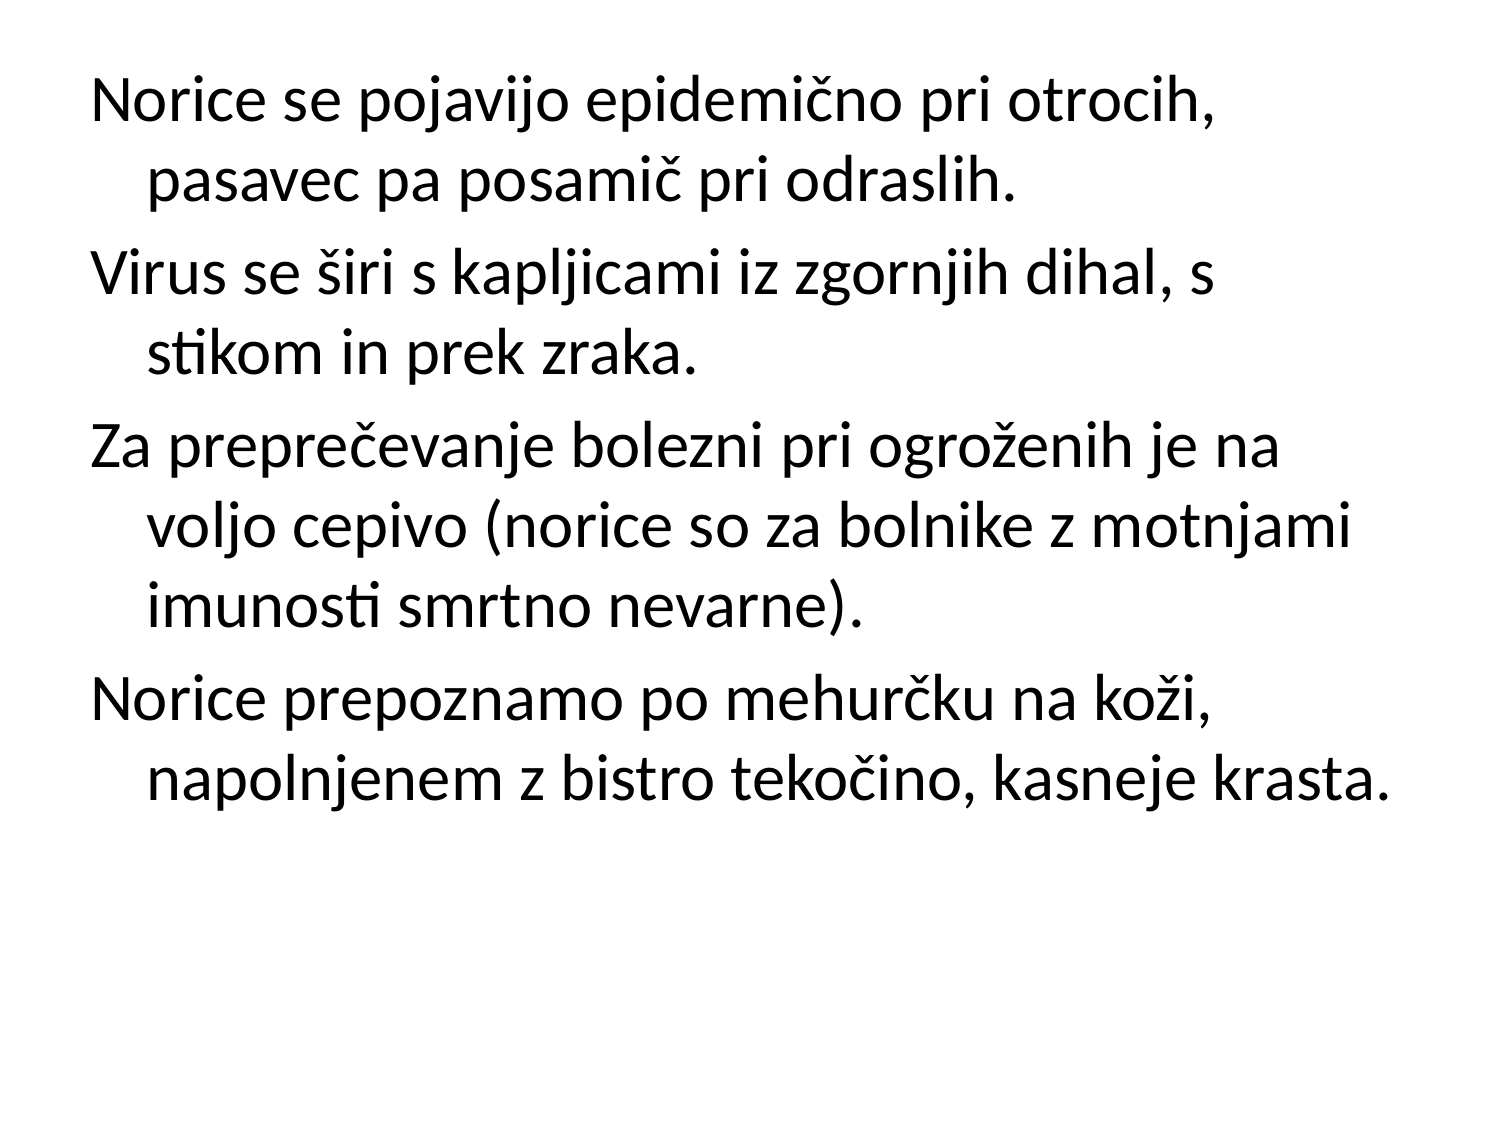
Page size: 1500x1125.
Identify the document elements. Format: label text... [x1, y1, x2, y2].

list Norice se pojavijo epidemično pri otrocih, pasavec pa posamič pri odraslih. Virus se širi s kapljicami iz zgornjih dihal, s stikom in prek zraka. Za preprečevanje bolezni pri ogroženih je na voljo cepivo (norice so za bolnike z motnjami imunosti smrtno nevarne). Norice prepoznamo po mehurčku na koži, napolnjenem z bistro tekočino, kasneje krasta. [75, 46, 1425, 1005]
